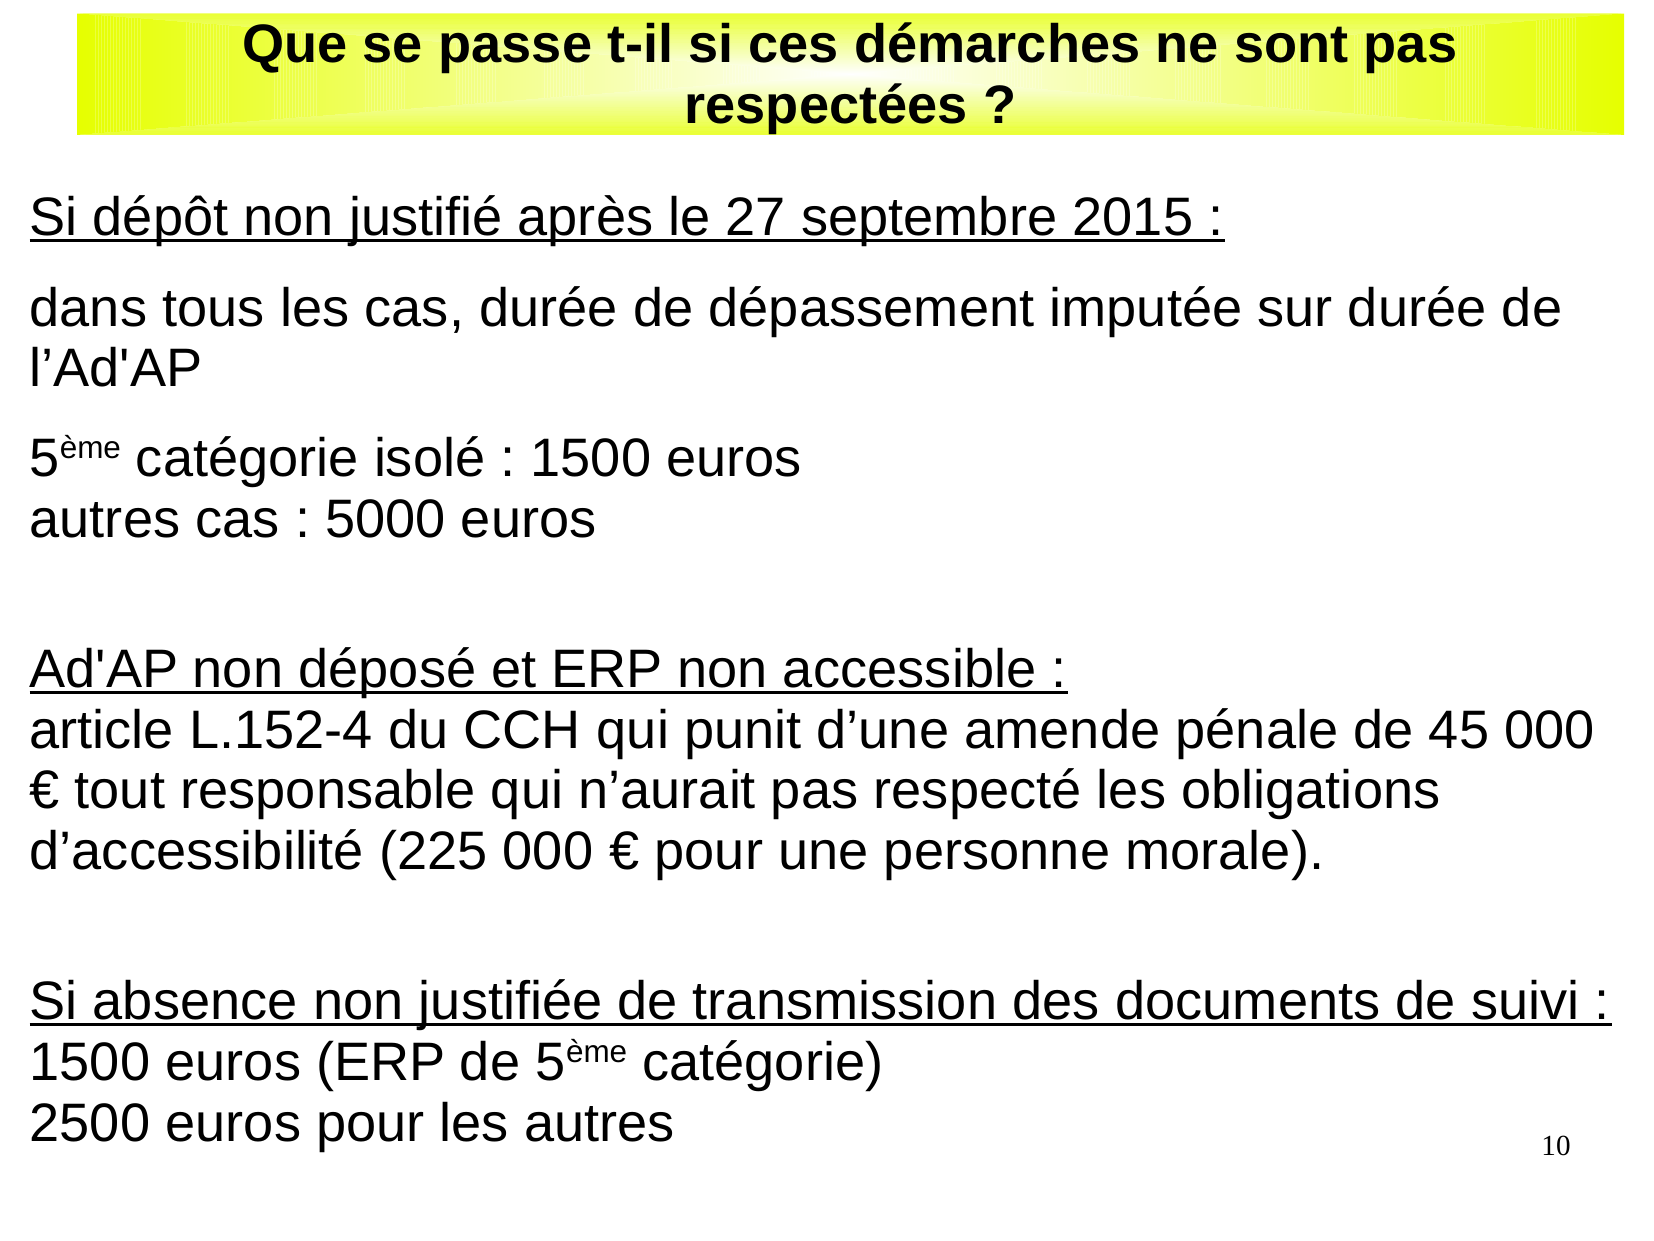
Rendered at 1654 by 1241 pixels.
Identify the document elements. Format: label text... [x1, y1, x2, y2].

list Si dépôt non justifié après le 27 septembre 2015 : dans tous les cas, durée de dépassement imputée sur durée de l’Ad'AP 5ème catégorie isolé : 1500 euros autres cas : 5000 euros Ad'AP non déposé et ERP non accessible : article L.152-4 du CCH qui punit d’une amende pénale de 45 000 € tout responsable qui n’aurait pas respecté les obligations d’accessibilité (225 000 € pour une personne morale). Si absence non justifiée de transmission des documents de suivi : 1500 euros (ERP de 5ème catégorie) 2500 euros pour les autres [29, 186, 1625, 1241]
title Que se passe t-il si ces démarches ne sont pas respectées ? [77, 13, 1625, 135]
